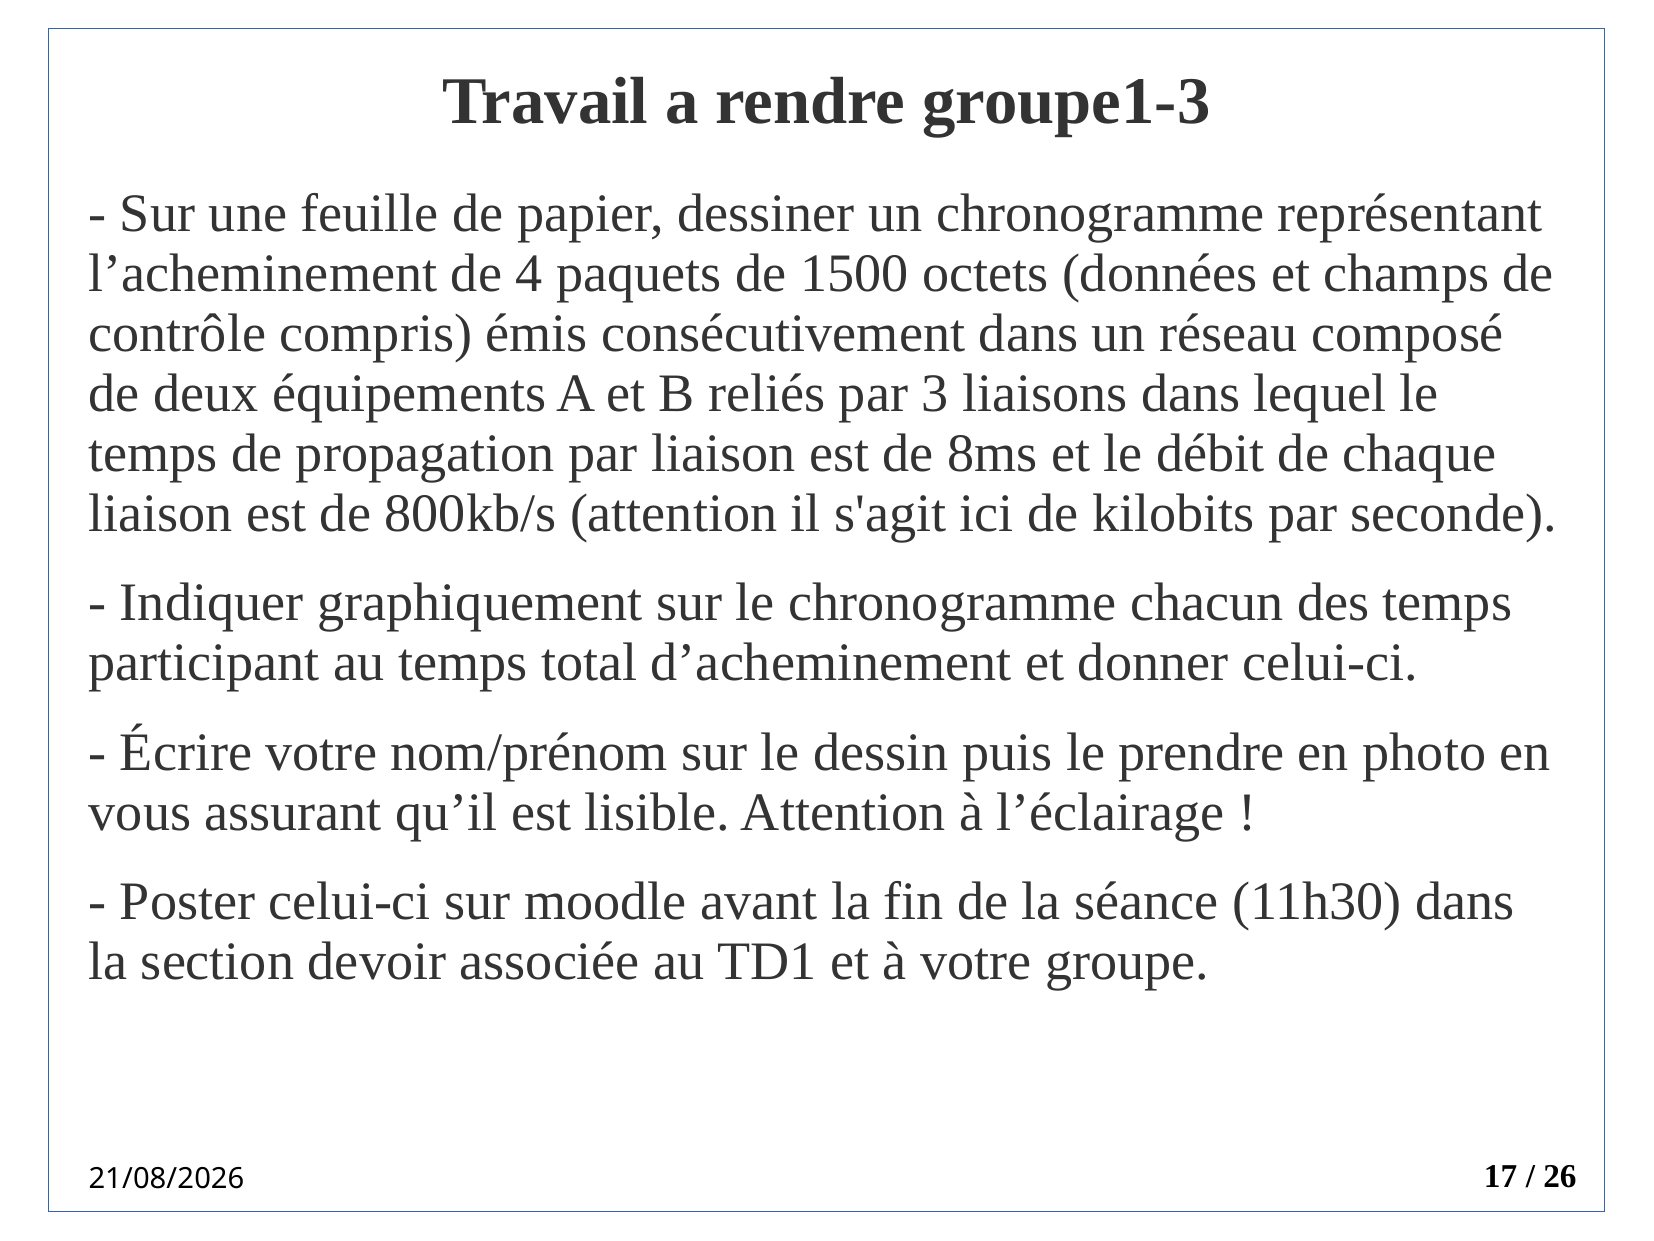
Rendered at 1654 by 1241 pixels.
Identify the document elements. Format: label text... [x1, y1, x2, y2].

list - Sur une feuille de papier, dessiner un chronogramme représentant l’acheminement de 4 paquets de 1500 octets (données et champs de contrôle compris) émis consécutivement dans un réseau composé de deux équipements A et B reliés par 3 liaisons dans lequel le temps de propagation par liaison est de 8ms et le débit de chaque liaison est de 800kb/s (attention il s'agit ici de kilobits par seconde). - Indiquer graphiquement sur le chronogramme chacun des temps participant au temps total d’acheminement et donner celui-ci. - Écrire votre nom/prénom sur le dessin puis le prendre en photo en vous assurant qu’il est lisible. Attention à l’éclairage ! - Poster celui-ci sur moodle avant la fin de la séance (11h30) dans la section devoir associée au TD1 et à votre groupe. [88, 183, 1565, 1123]
title Travail a rendre groupe1-3 [88, 61, 1565, 142]
